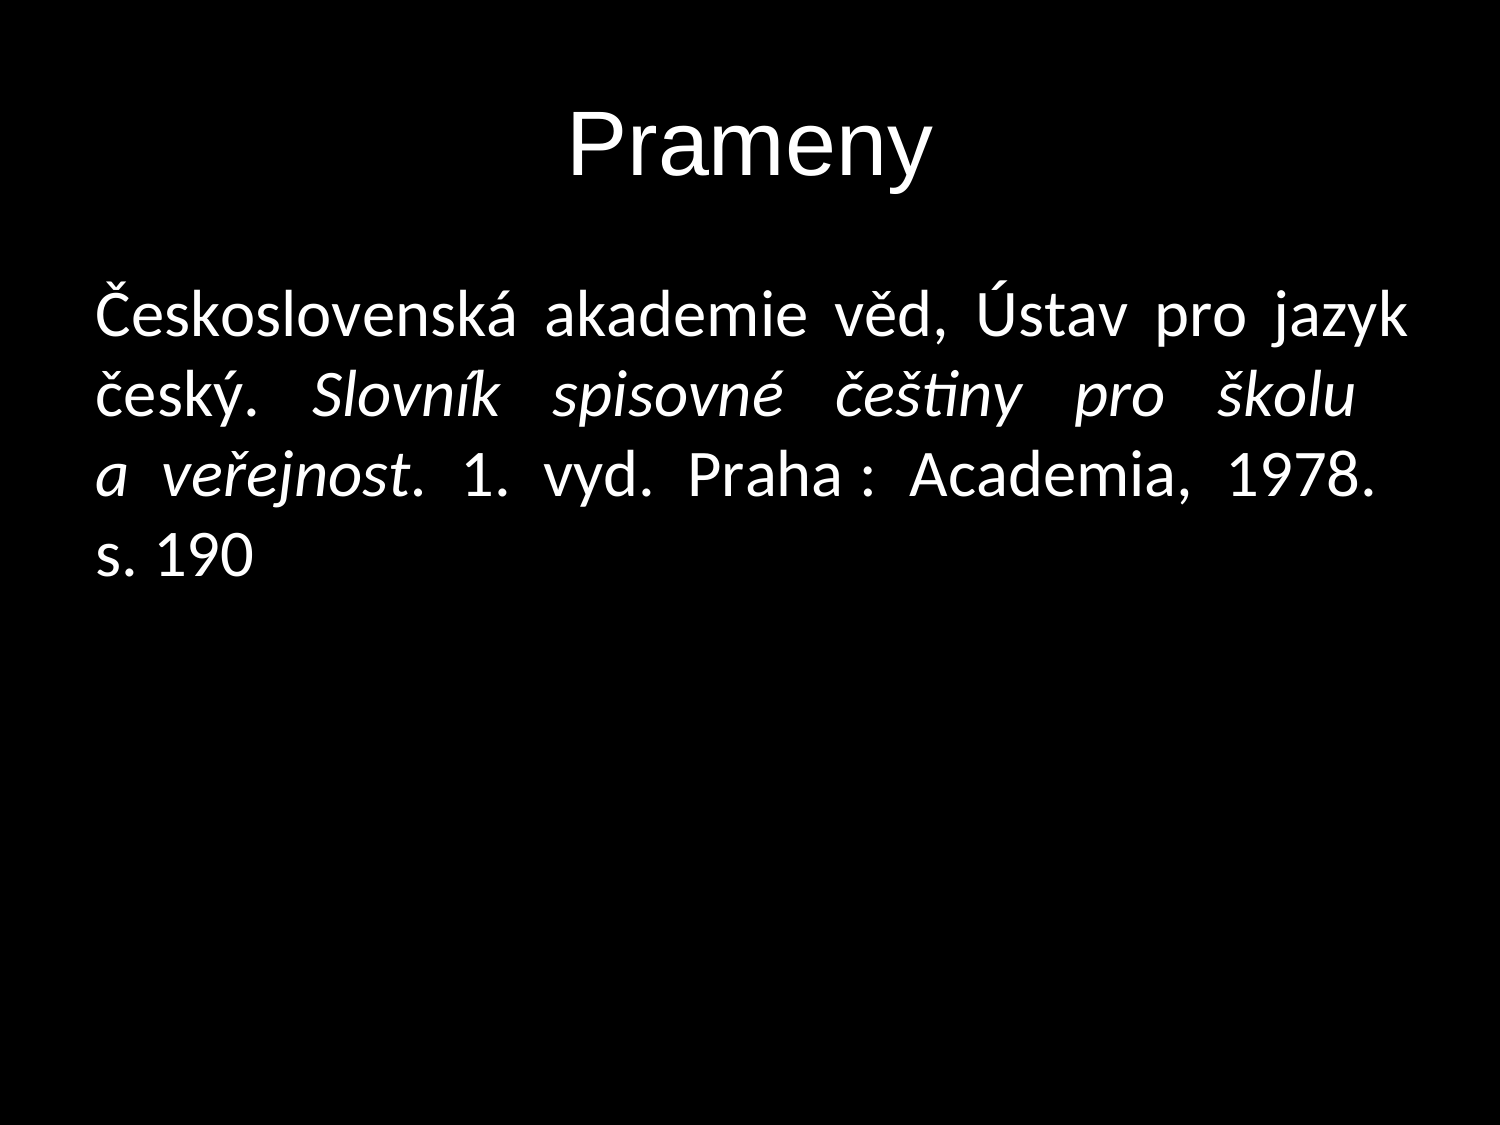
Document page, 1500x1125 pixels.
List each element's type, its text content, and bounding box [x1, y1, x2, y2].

title Prameny [75, 45, 1426, 233]
list Československá akademie věd, Ústav pro jazyk český. Slovník spisovné češtiny pro školu a veřejnost. 1. vyd. Praha : Academia, 1978. s. 190 [75, 262, 1426, 1006]
